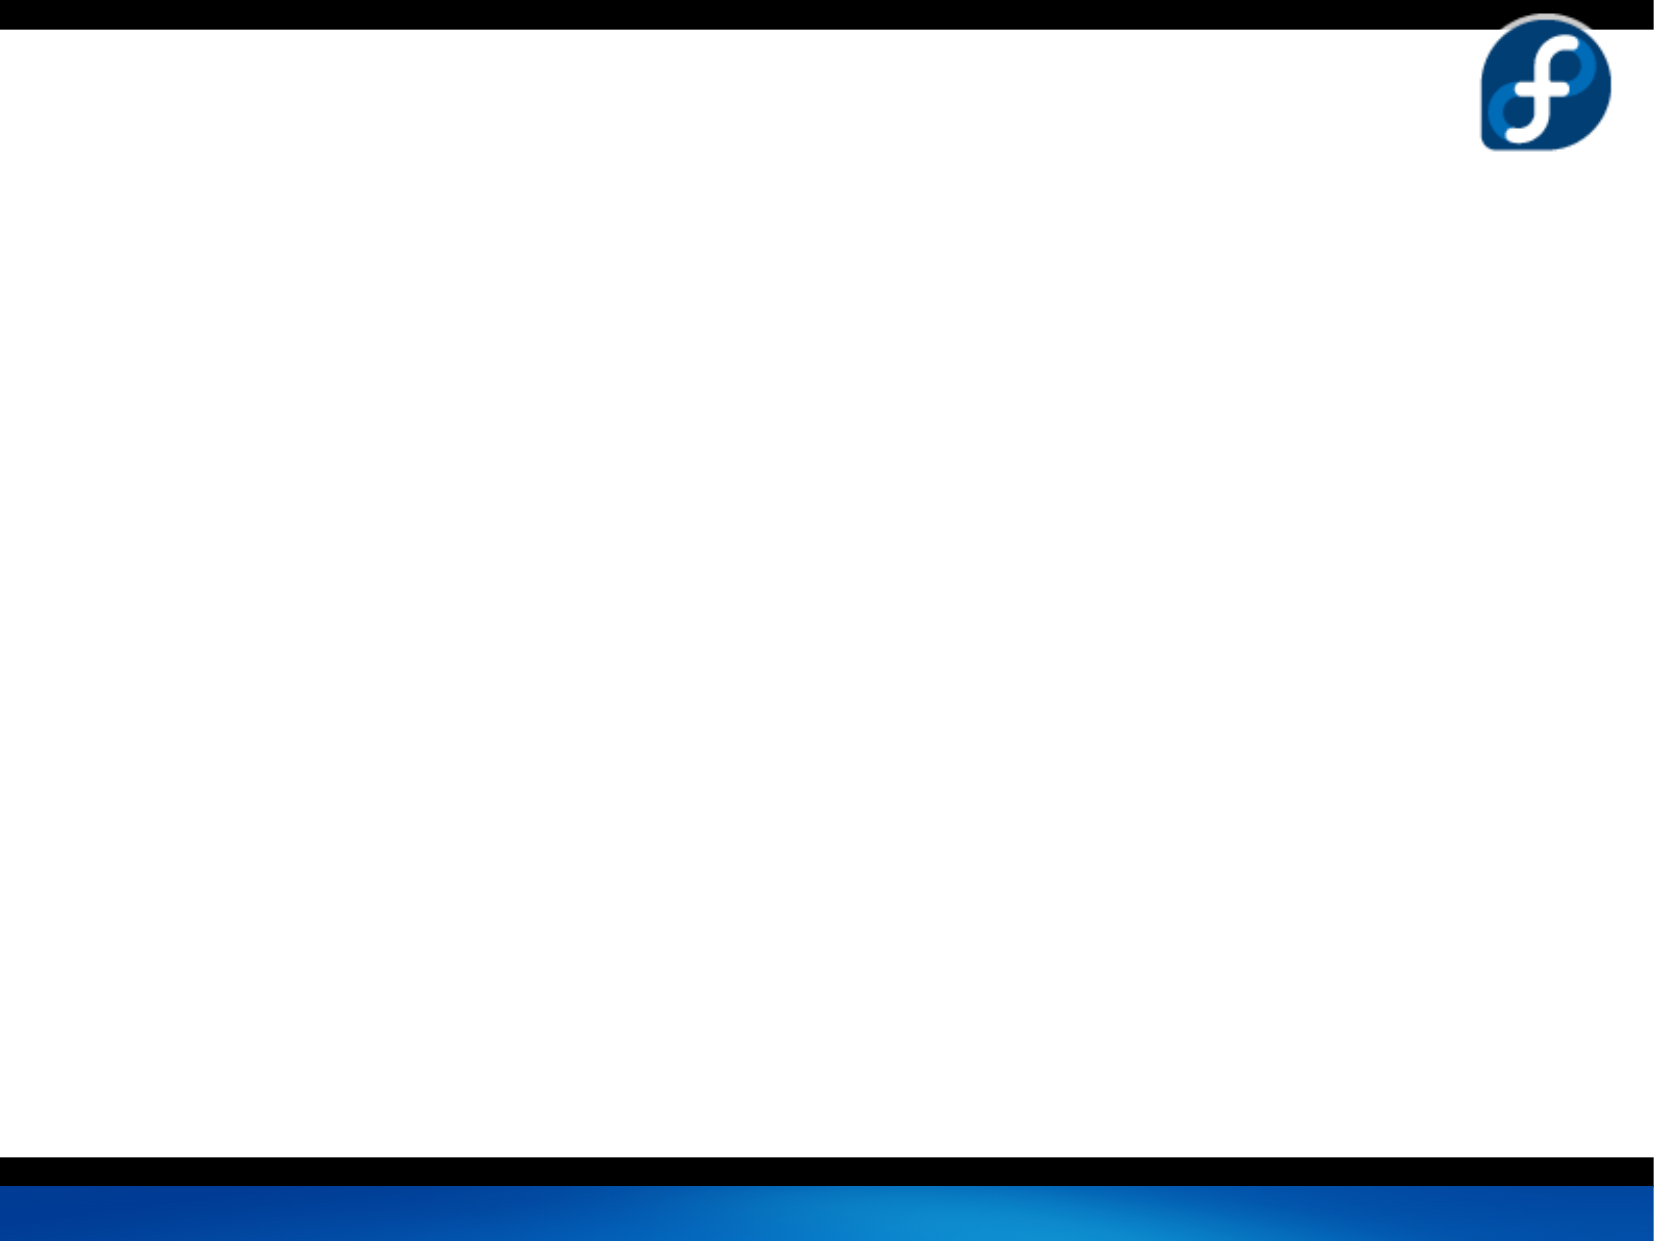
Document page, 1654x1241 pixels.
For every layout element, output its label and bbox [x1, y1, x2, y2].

picture [838, 12, 1622, 254]
picture [0, 1186, 1654, 1241]
